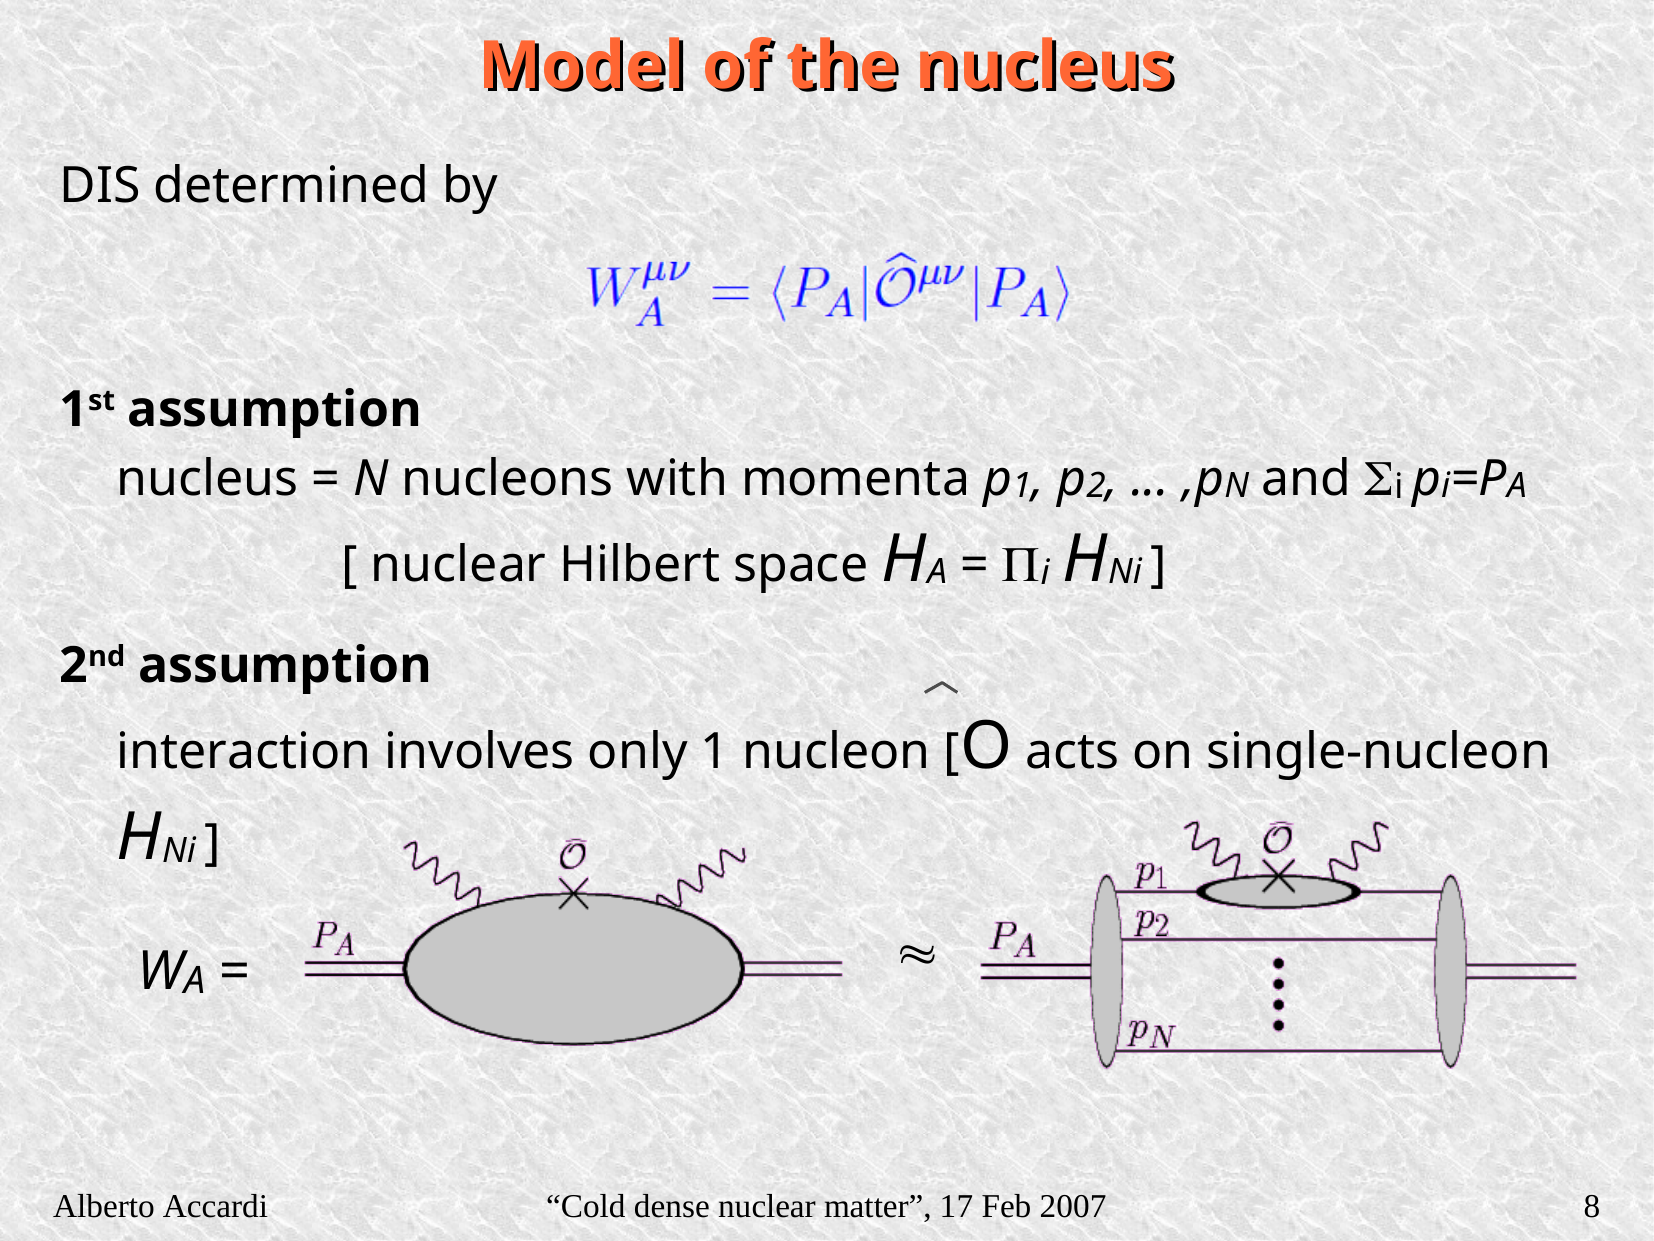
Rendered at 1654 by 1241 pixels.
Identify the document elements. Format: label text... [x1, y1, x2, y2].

text_box DIS determined by [44, 141, 1634, 281]
text_box WA = [122, 924, 285, 1018]
text_box 1st assumption nucleus = N nucleons with momenta p1, p2, ... ,pN and Si pi=PA [ nuclear Hilbert space HA = Pi HNi ] 2nd assumption interaction involves only 1 nucleon [O acts on single-nucleon HNi ] [44, 365, 1634, 760]
picture [0, 0, 1654, 1241]
text_box  [879, 924, 941, 1016]
text_box Model of the nucleus [29, 5, 1625, 133]
